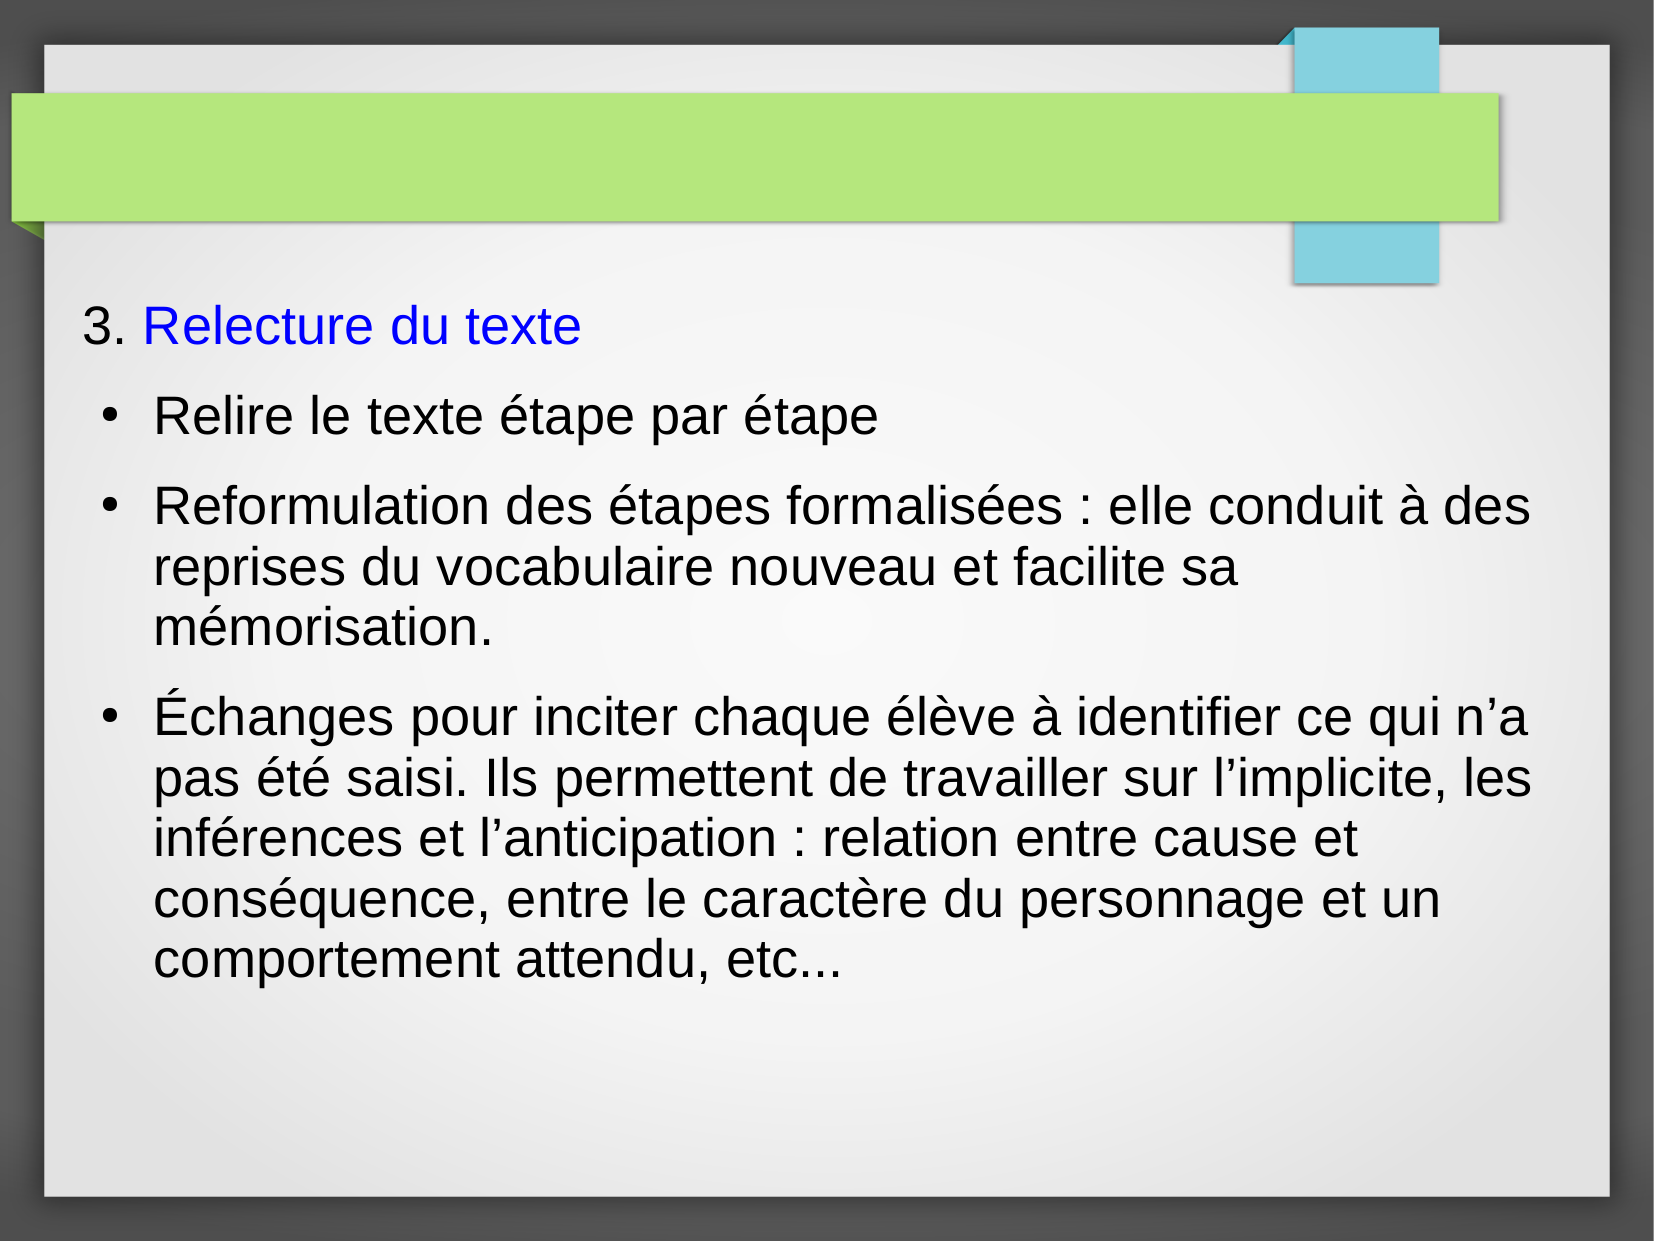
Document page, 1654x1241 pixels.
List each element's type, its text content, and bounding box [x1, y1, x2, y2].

picture [0, 0, 1654, 1241]
list 3. Relecture du texte Relire le texte étape par étape Reformulation des étapes formalisées : elle conduit à des reprises du vocabulaire nouveau et facilite sa mémorisation. Échanges pour inciter chaque élève à identifier ce qui n’a pas été saisi. Ils permettent de travailler sur l’implicite, les inférences et l’anticipation : relation entre cause et conséquence, entre le caractère du personnage et un comportement attendu, etc... [82, 295, 1571, 1015]
